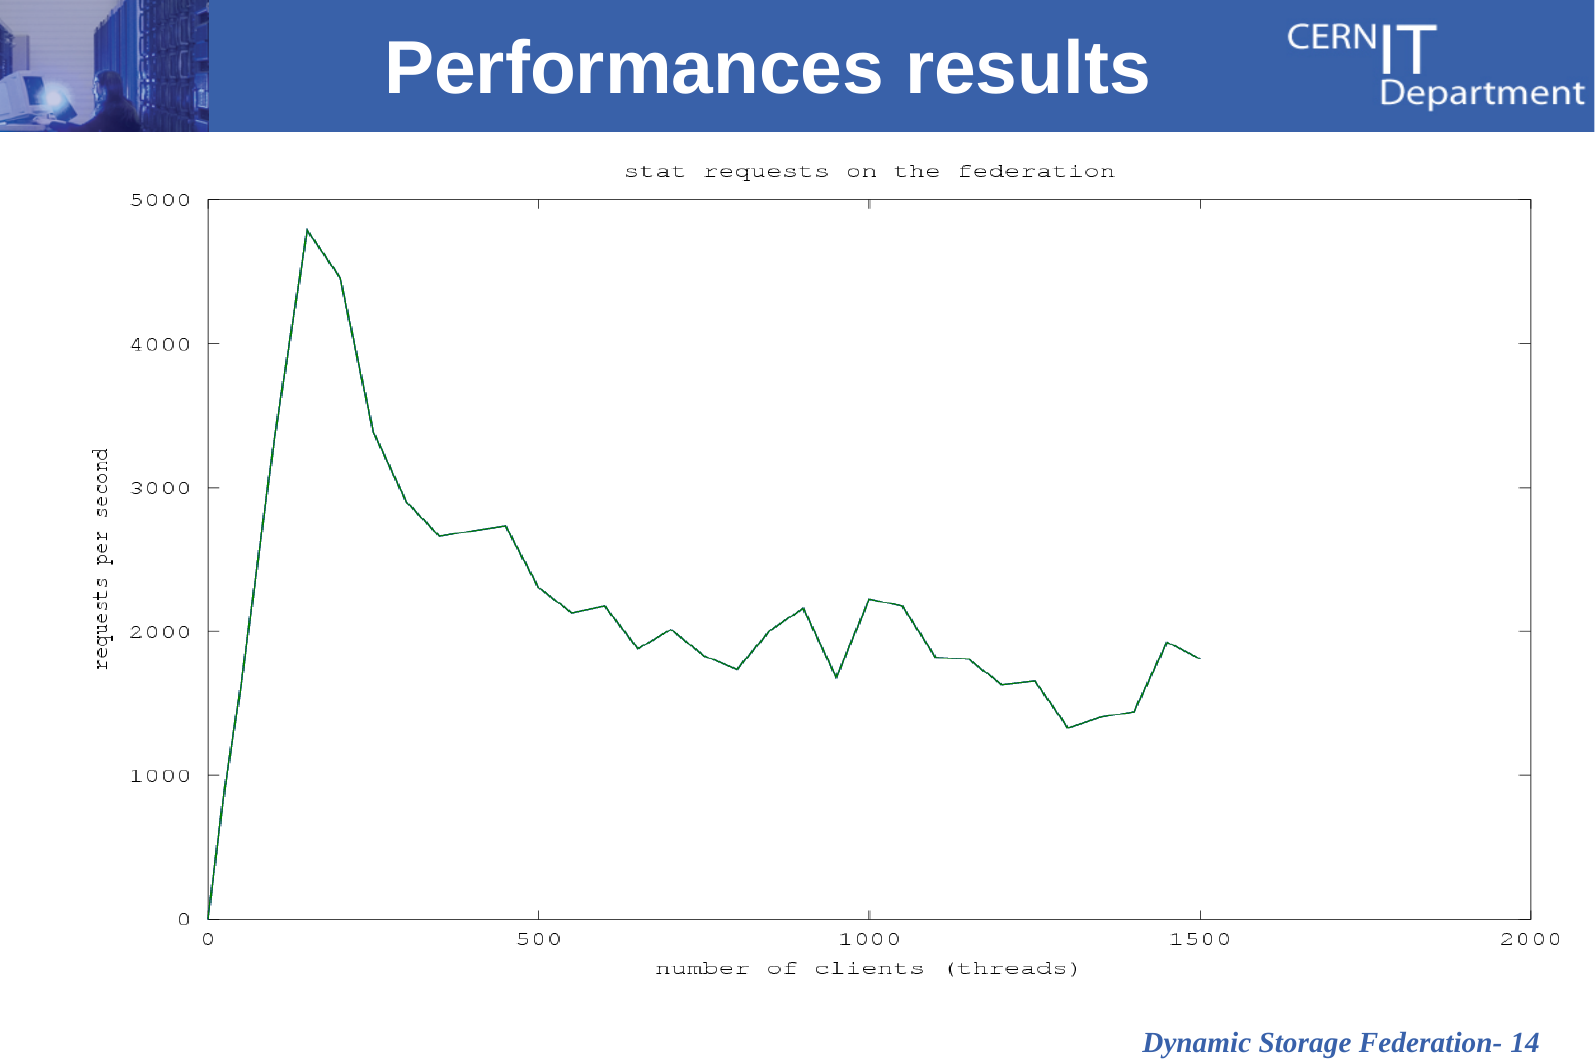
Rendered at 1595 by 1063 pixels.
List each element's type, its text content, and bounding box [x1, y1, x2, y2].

picture [47, 141, 1571, 981]
text_box Performances results [0, 18, 1536, 117]
picture [209, 0, 1595, 132]
